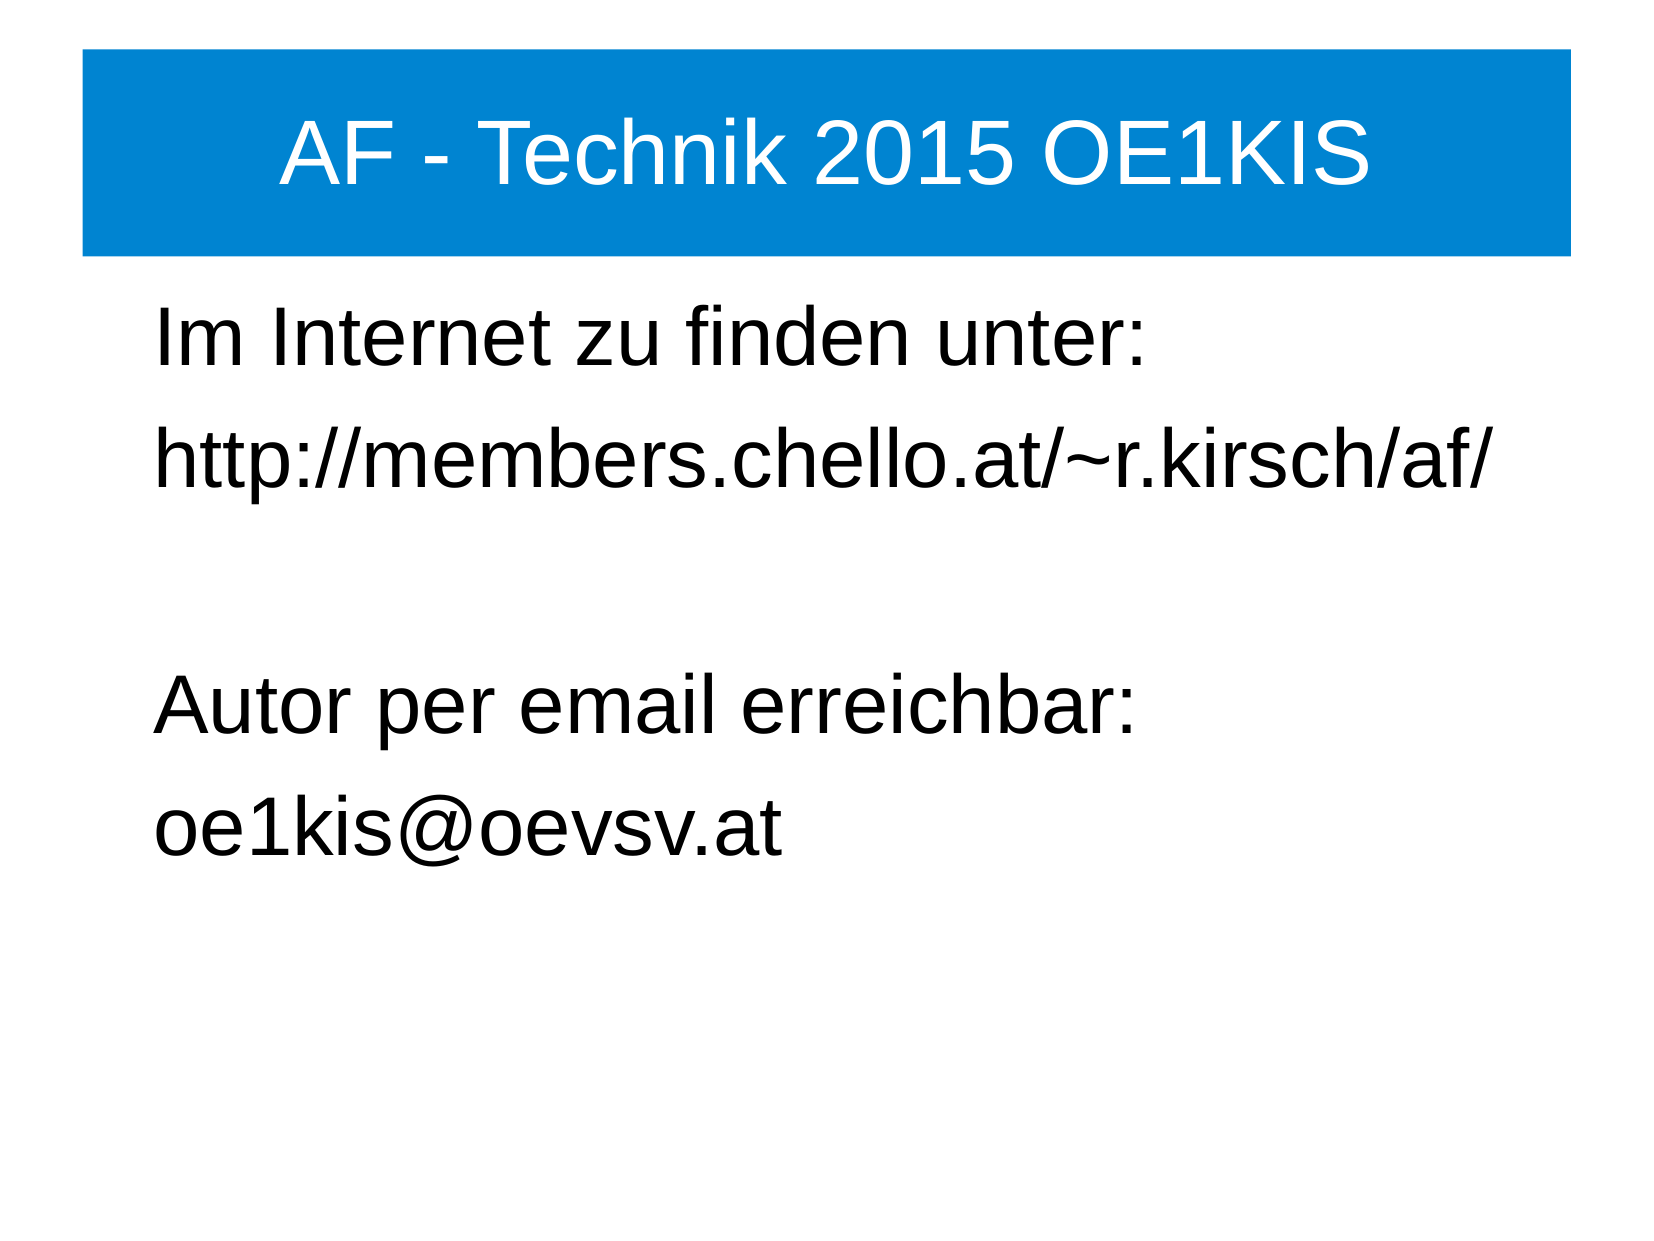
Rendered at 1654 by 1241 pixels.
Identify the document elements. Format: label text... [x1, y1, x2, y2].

list Im Internet zu finden unter: http://members.chello.at/~r.kirsch/af/ Autor per email erreichbar: oe1kis@oevsv.at [82, 290, 1571, 1010]
title AF - Technik 2015 OE1KIS [82, 49, 1571, 257]
